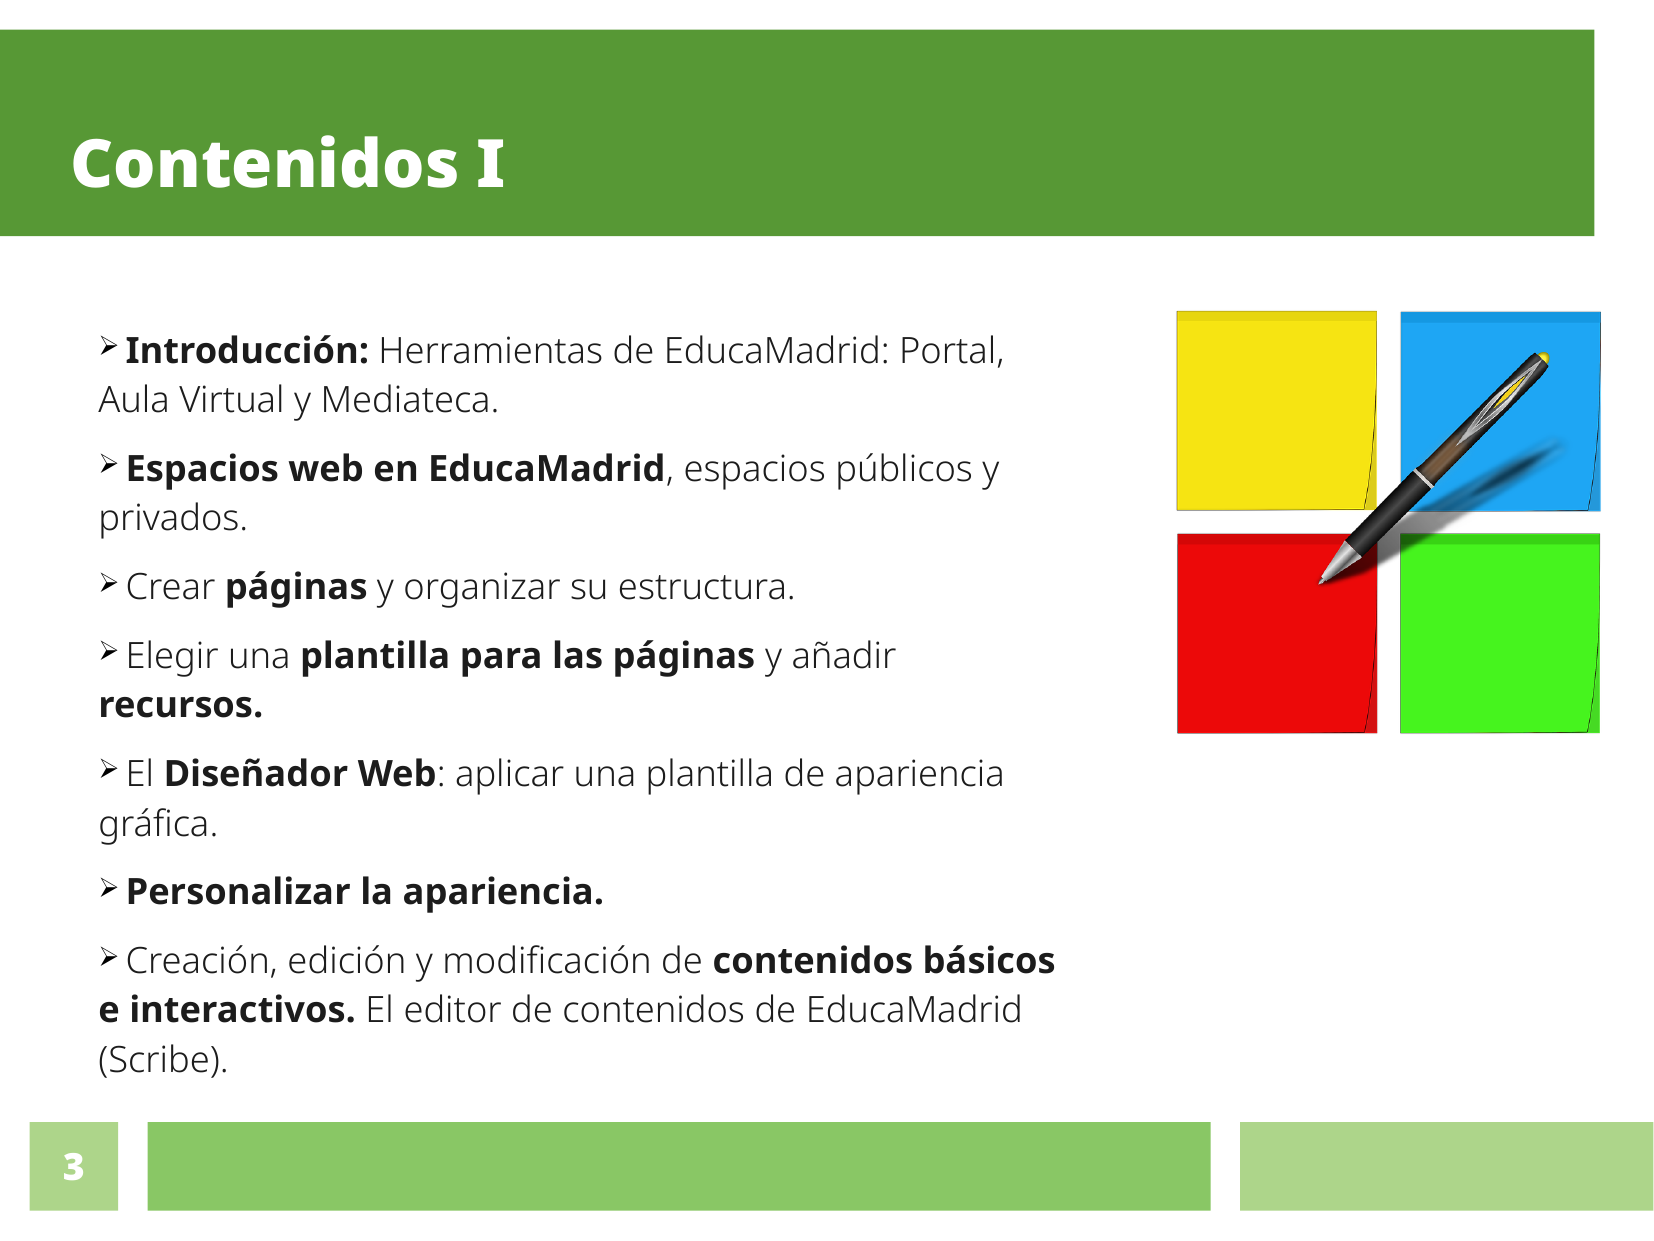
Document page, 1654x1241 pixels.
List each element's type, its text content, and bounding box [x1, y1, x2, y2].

picture [1167, 300, 1611, 743]
title Contenidos I [70, 59, 1607, 207]
list Introducción: Herramientas de EducaMadrid: Portal, Aula Virtual y Mediateca. Espacios web en EducaMadrid, espacios públicos y privados. Crear páginas y organizar su estructura. Elegir una plantilla para las páginas y añadir recursos. El Diseñador Web: aplicar una plantilla de apariencia gráfica. Personalizar la apariencia. Creación, edición y modificación de contenidos básicos e interactivos. El editor de contenidos de EducaMadrid (Scribe). [59, 324, 1058, 1087]
